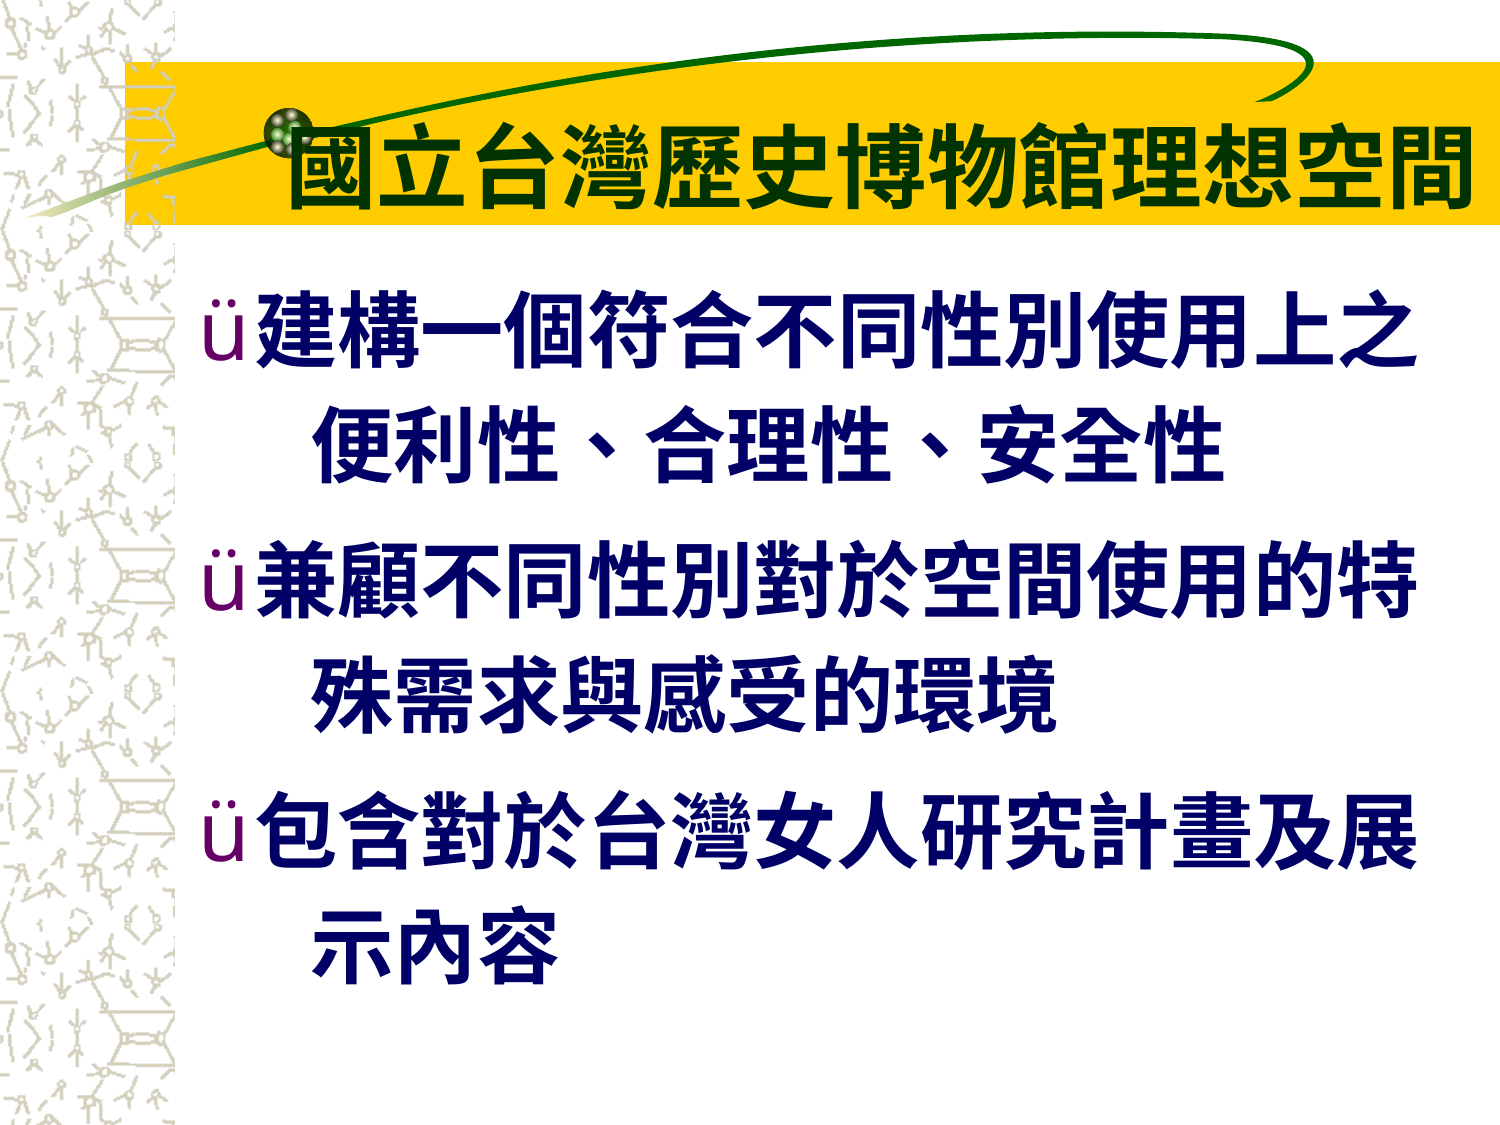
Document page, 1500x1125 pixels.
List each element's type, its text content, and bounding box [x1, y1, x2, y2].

title 國立台灣歷史博物館理想空間 [206, 101, 1500, 255]
list 建構一個符合不同性別使用上之便利性、合理性、安全性 兼顧不同性別對於空間使用的特殊需求與感受的環境 包含對於台灣女人研究計畫及展示內容 [183, 255, 1500, 1094]
